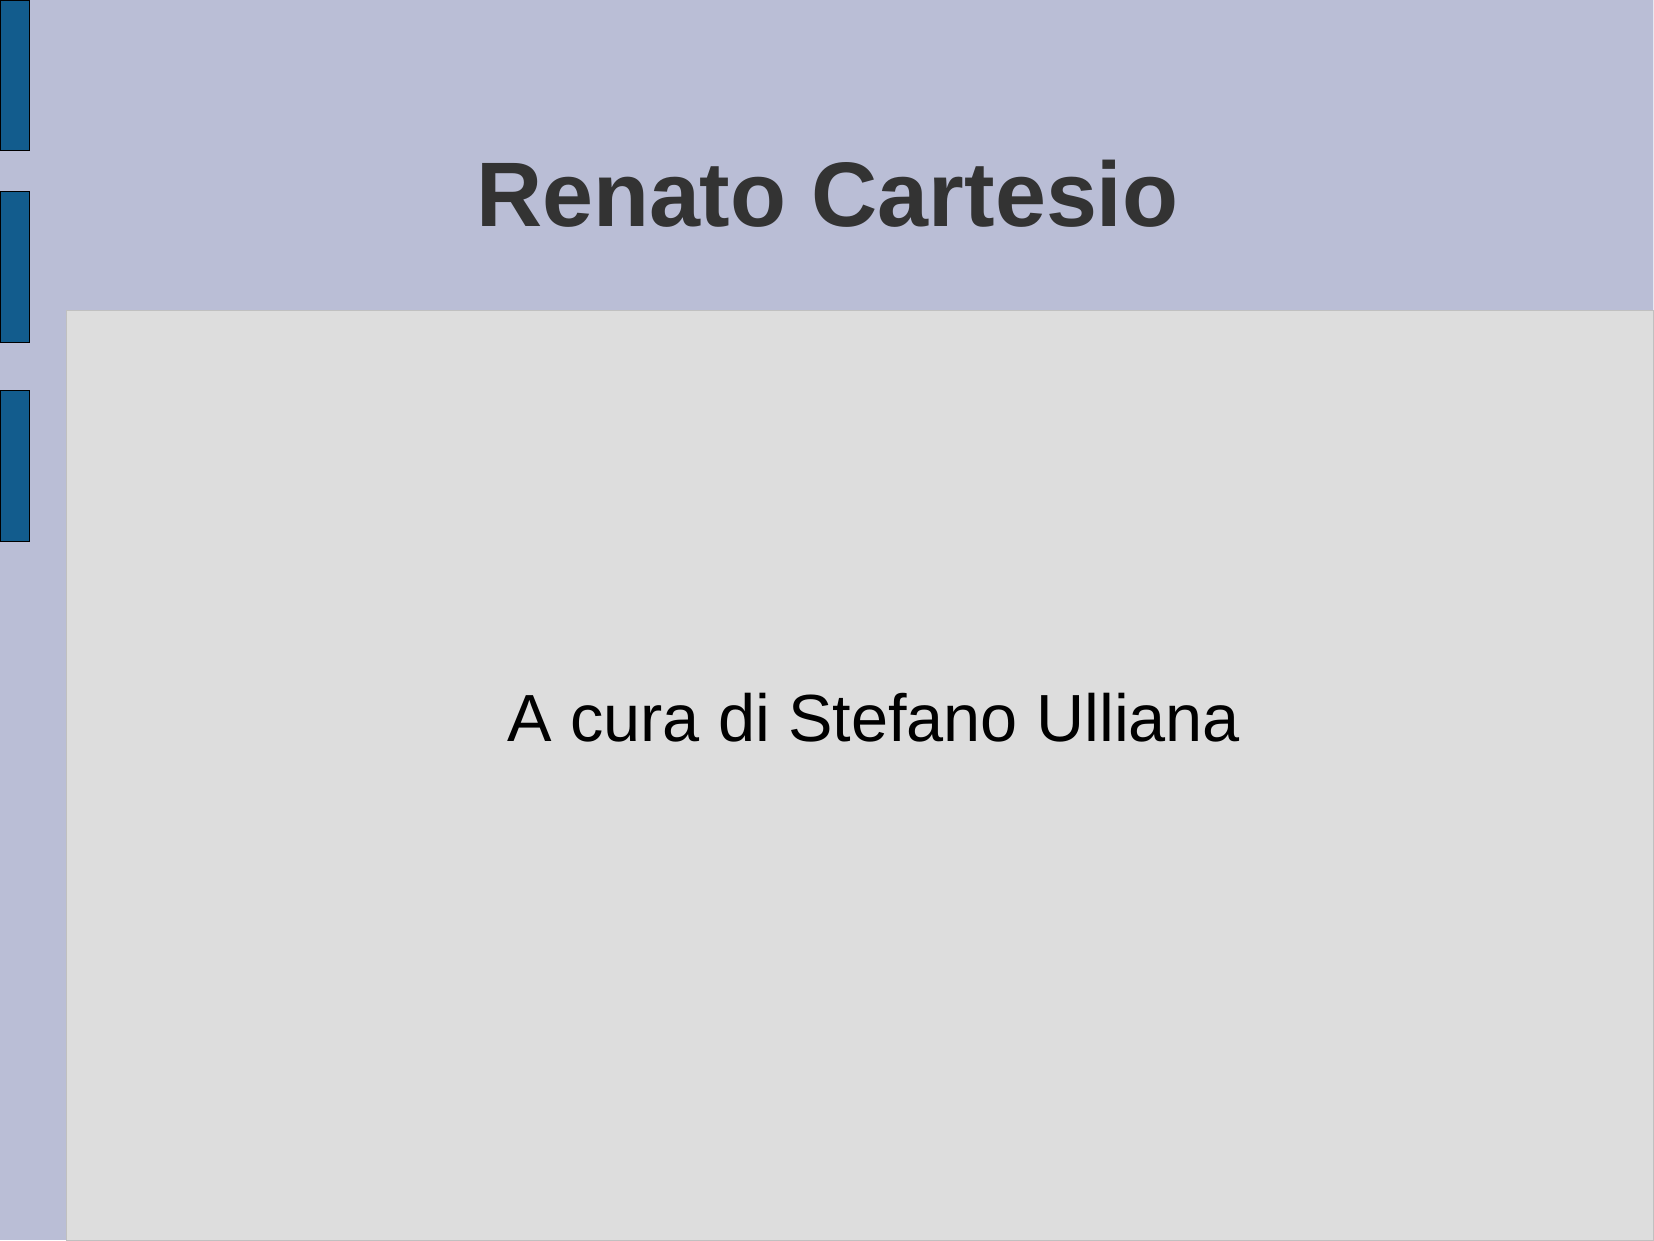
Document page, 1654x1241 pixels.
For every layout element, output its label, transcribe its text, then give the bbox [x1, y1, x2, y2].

title Renato Cartesio [121, 91, 1534, 299]
subtitle A cura di Stefano Ulliana [178, 364, 1570, 1147]
